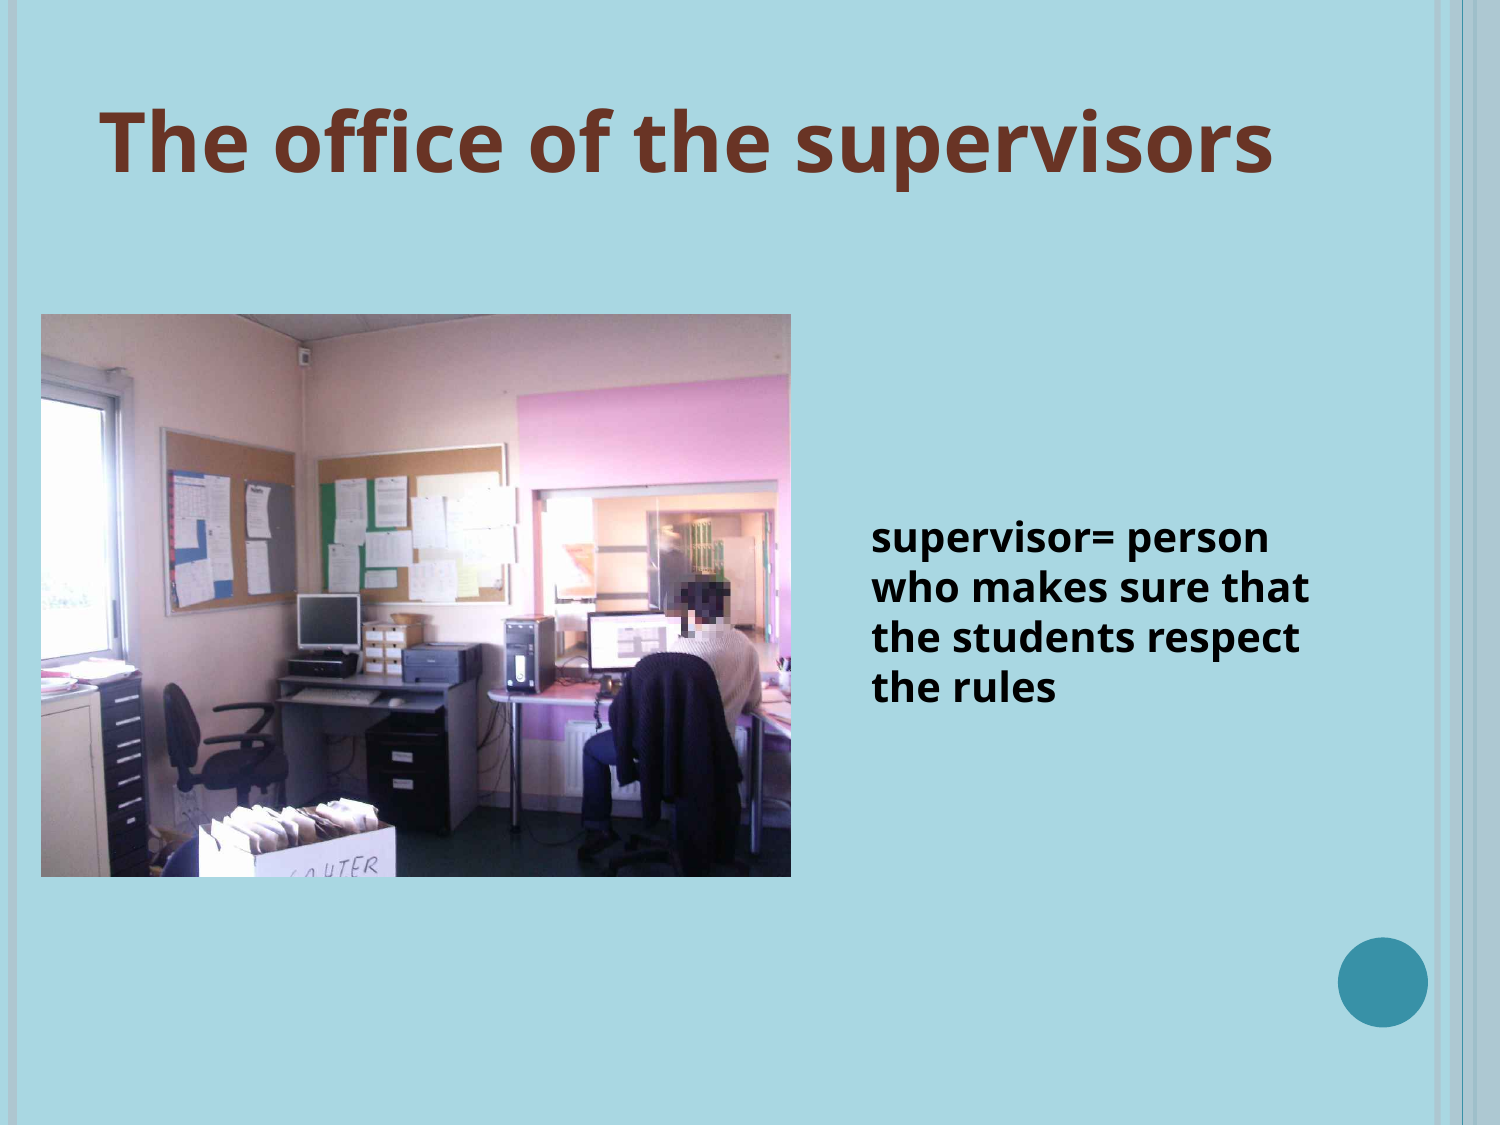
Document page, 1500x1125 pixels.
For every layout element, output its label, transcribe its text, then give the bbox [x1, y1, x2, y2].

title The office of the supervisors [75, 45, 1300, 233]
text_box supervisor= person who makes sure that the students respect the rules [856, 503, 1376, 721]
picture [41, 314, 791, 877]
